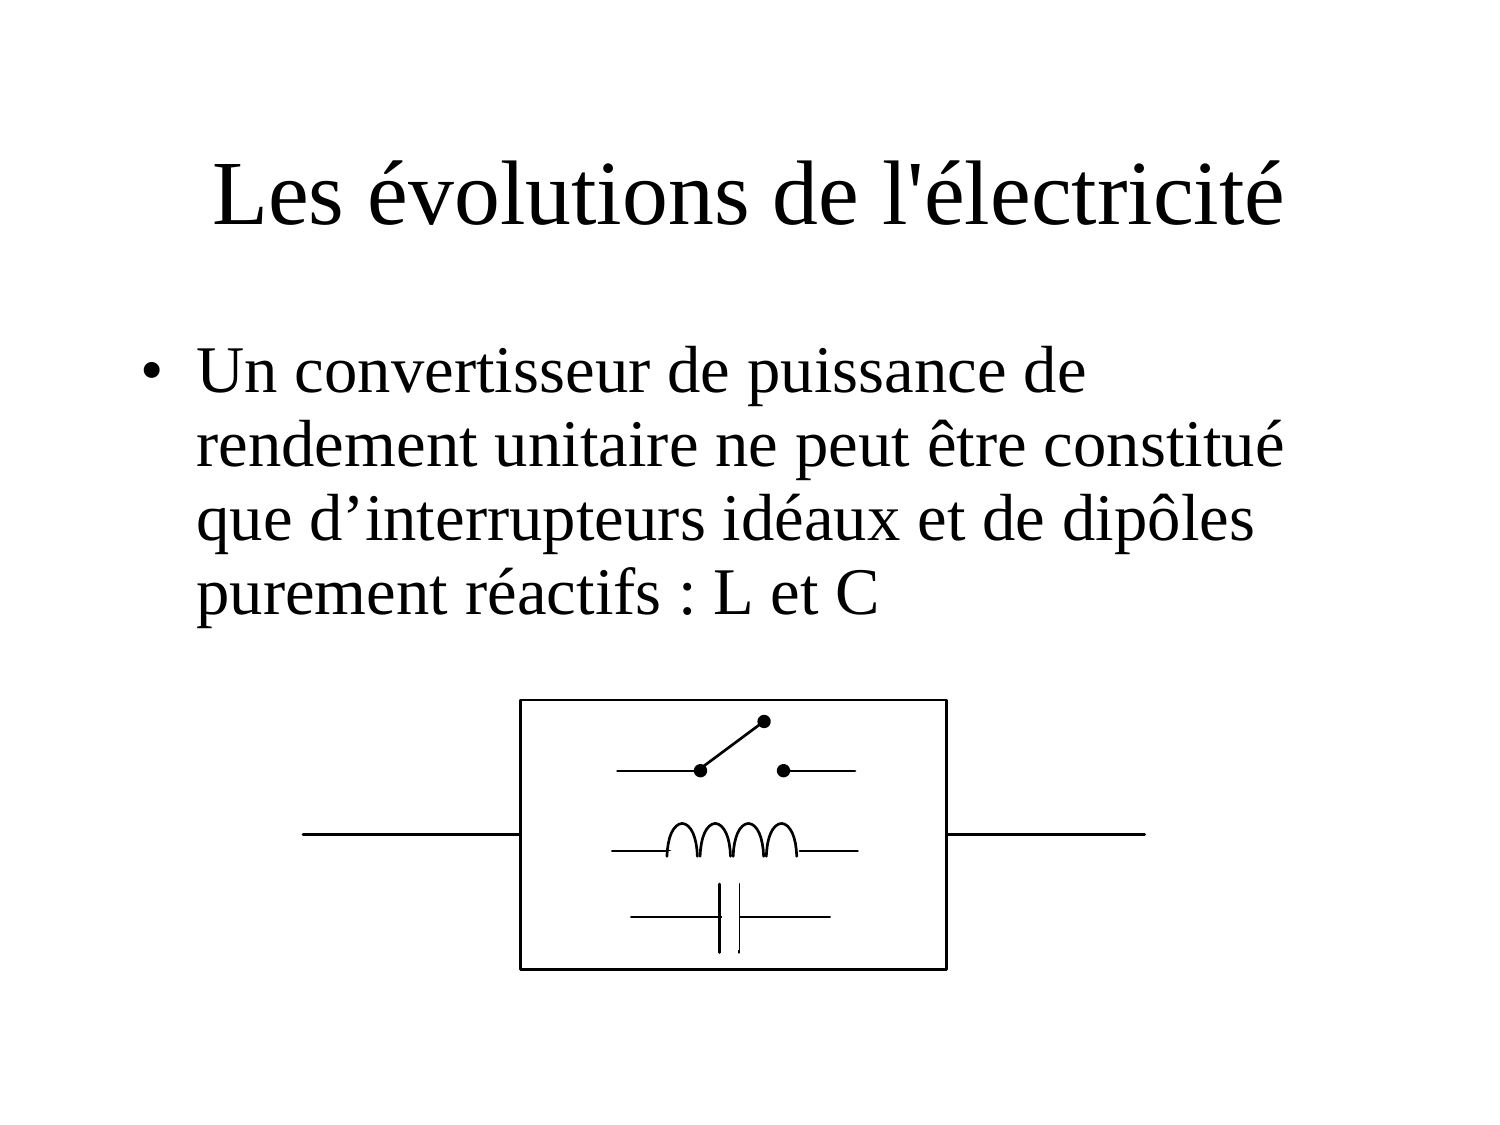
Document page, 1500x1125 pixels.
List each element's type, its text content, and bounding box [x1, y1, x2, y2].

title Les évolutions de l'électricité [112, 99, 1388, 288]
picture [300, 699, 1150, 972]
list Un convertisseur de puissance de rendement unitaire ne peut être constitué que d’interrupteurs idéaux et de dipôles purement réactifs : L et C [124, 324, 1338, 1026]
